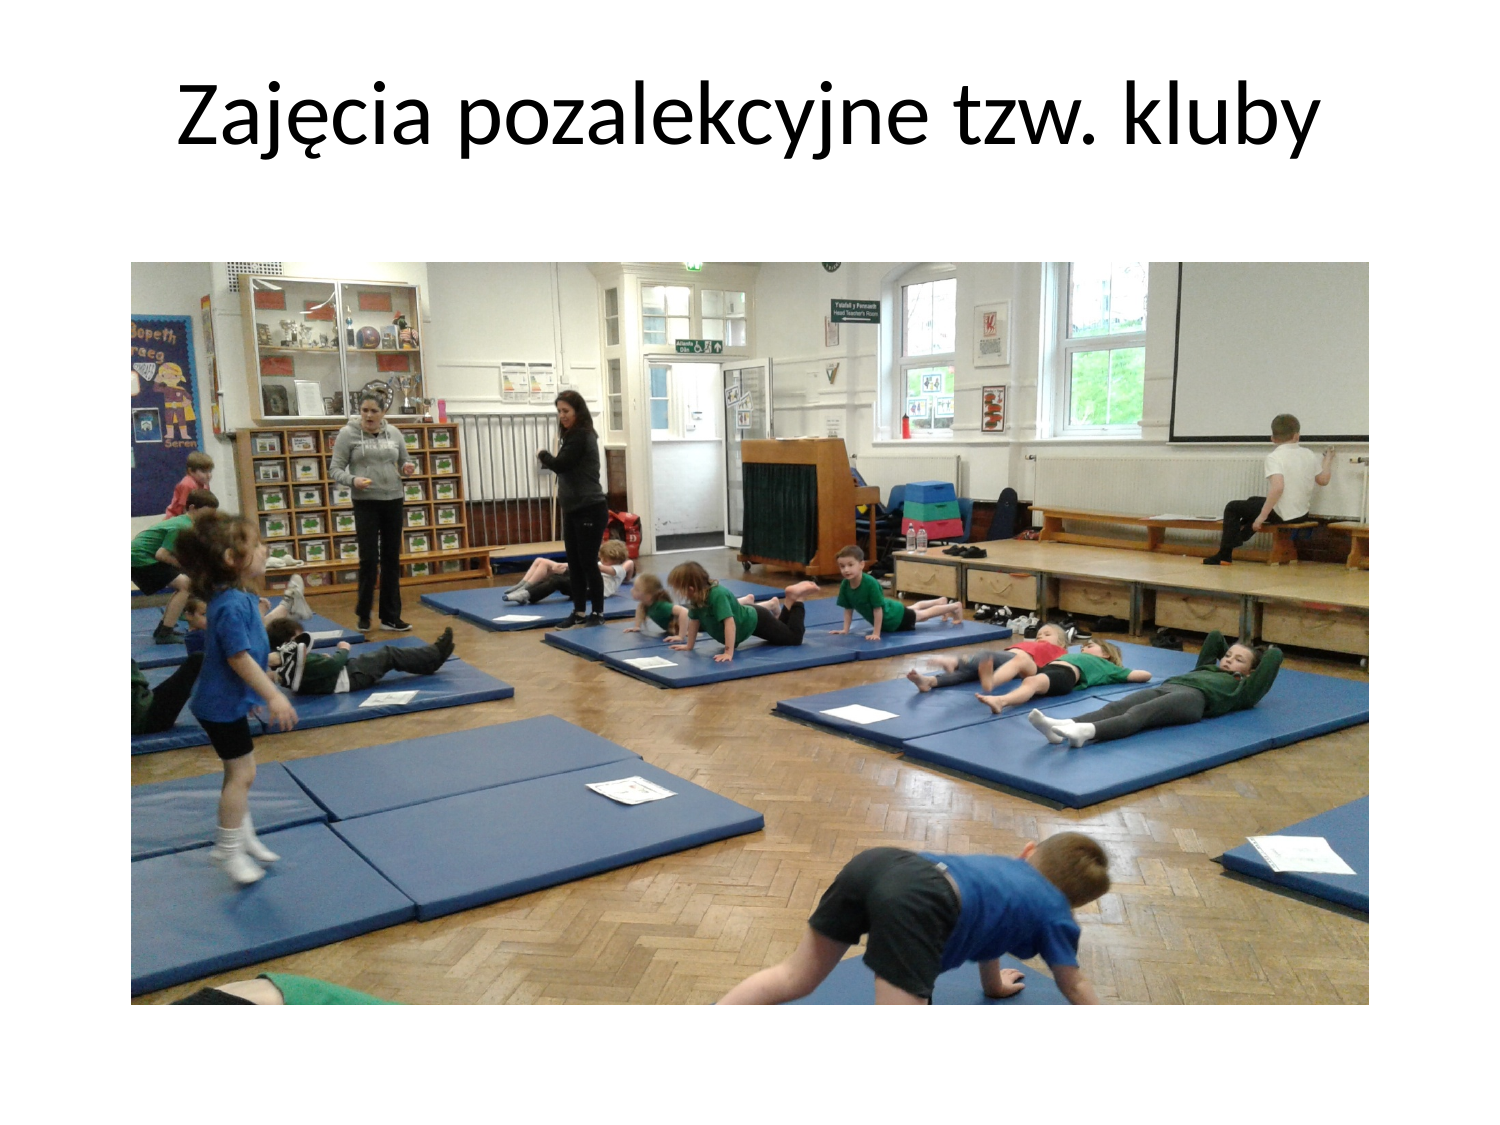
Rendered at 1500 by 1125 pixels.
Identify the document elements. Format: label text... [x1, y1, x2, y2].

title Zajęcia pozalekcyjne tzw. kluby [75, 45, 1425, 233]
picture [131, 262, 1369, 1005]
